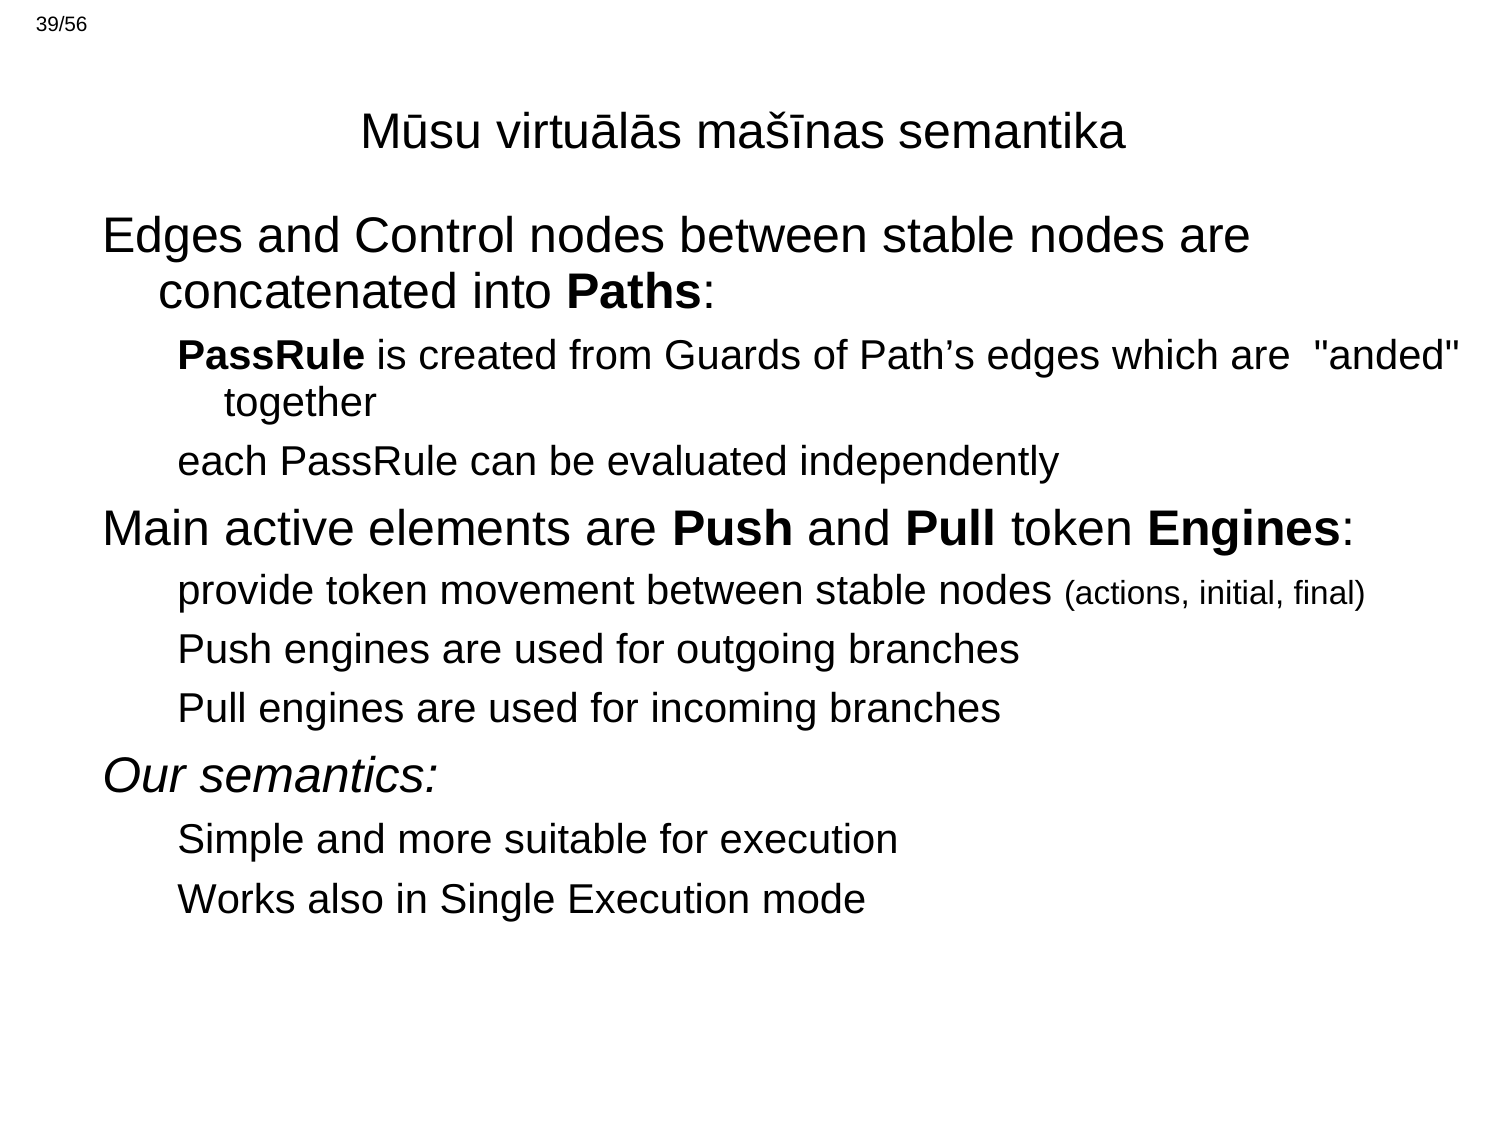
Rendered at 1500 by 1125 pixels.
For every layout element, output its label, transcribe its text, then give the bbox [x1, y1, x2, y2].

title Mūsu virtuālās mašīnas semantika [62, 87, 1426, 175]
list Edges and Control nodes between stable nodes are concatenated into Paths: PassRule is created from Guards of Path’s edges which are "anded" together each PassRule can be evaluated independently Main active elements are Push and Pull token Engines: provide token movement between stable nodes (actions, initial, final) Push engines are used for outgoing branches Pull engines are used for incoming branches Our semantics: Simple and more suitable for execution Works also in Single Execution mode [87, 200, 1475, 1026]
